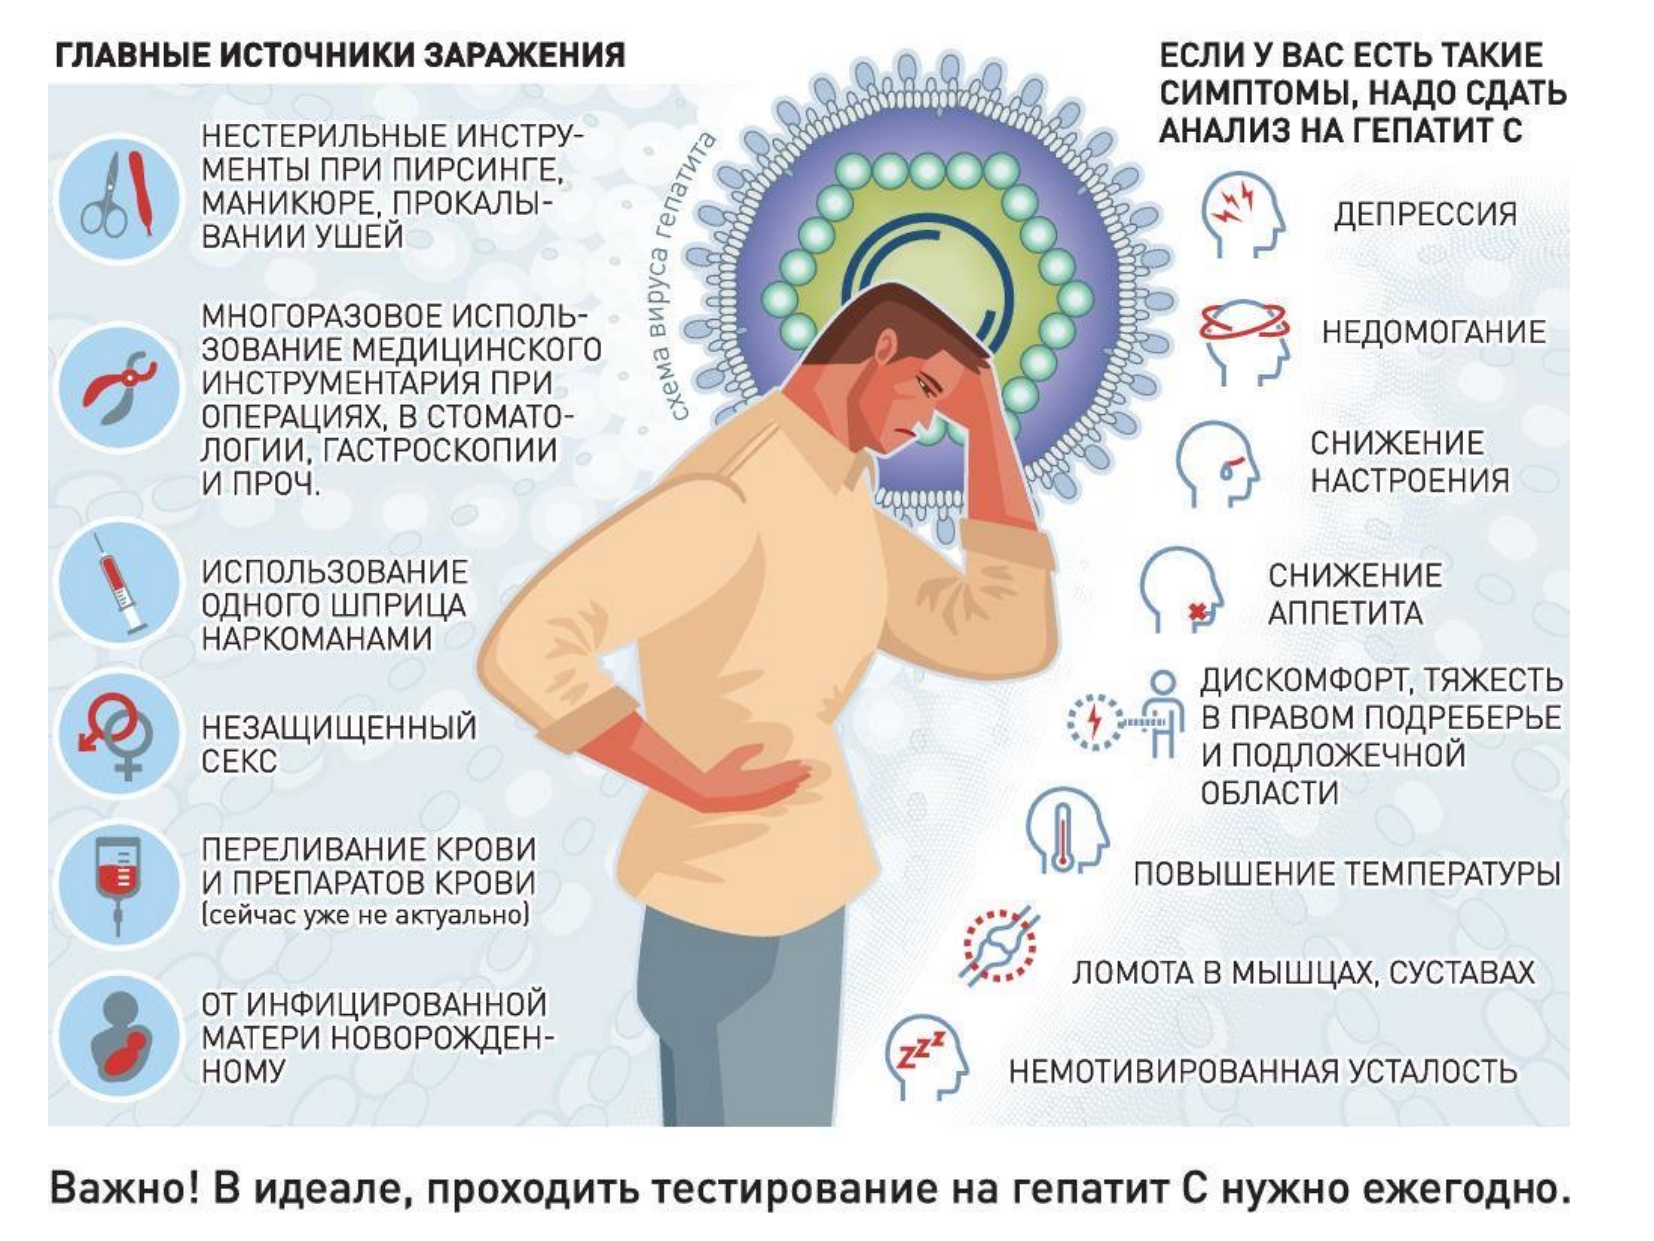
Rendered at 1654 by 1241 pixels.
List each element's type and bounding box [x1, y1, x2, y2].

picture [48, 31, 1570, 1216]
